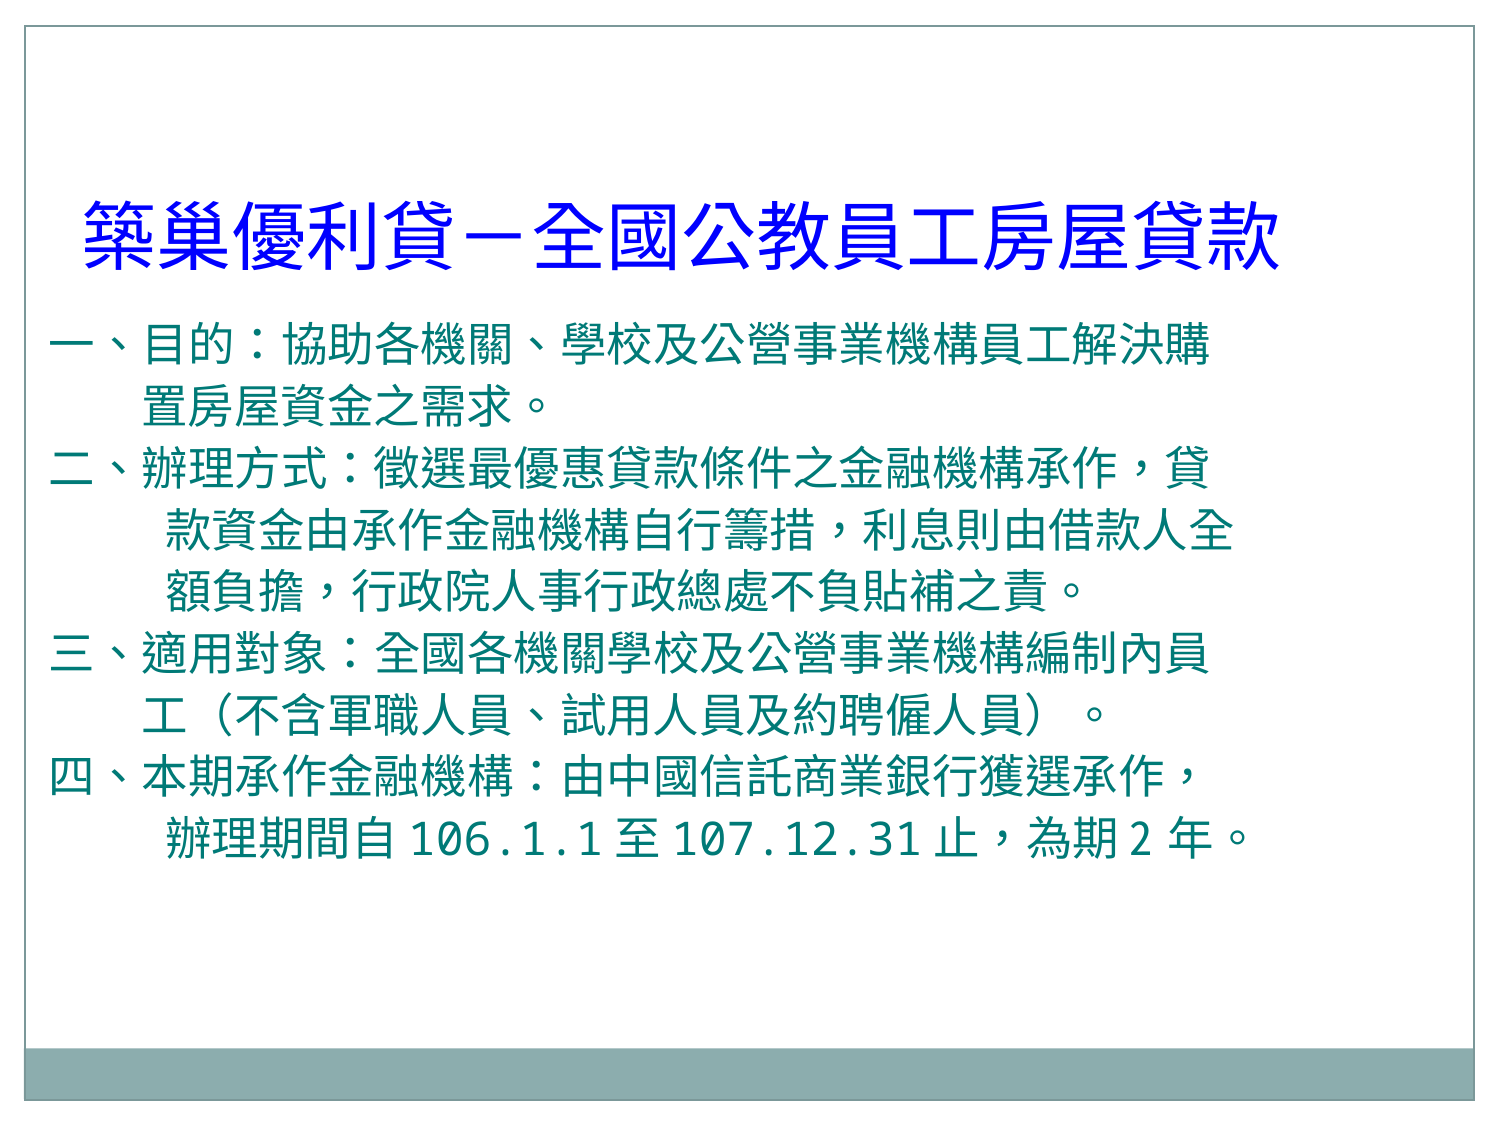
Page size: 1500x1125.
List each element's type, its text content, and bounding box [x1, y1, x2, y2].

title 築巢優利貸－全國公教員工房屋貸款 [0, 99, 1402, 288]
list 一、目的：協助各機關、學校及公營事業機構員工解決購 置房屋資金之需求。 二、辦理方式：徵選最優惠貸款條件之金融機構承作，貸 款資金由承作金融機構自行籌措，利息則由借款人全 額負擔，行政院人事行政總處不負貼補之責。 三、適用對象：全國各機關學校及公營事業機構編制內員 工（不含軍職人員、試用人員及約聘僱人員）。 四、本期承作金融機構：由中國信託商業銀行獲選承作， 辦理期間自106.1.1至107.12.31止，為期2年。 [0, 314, 1311, 1085]
